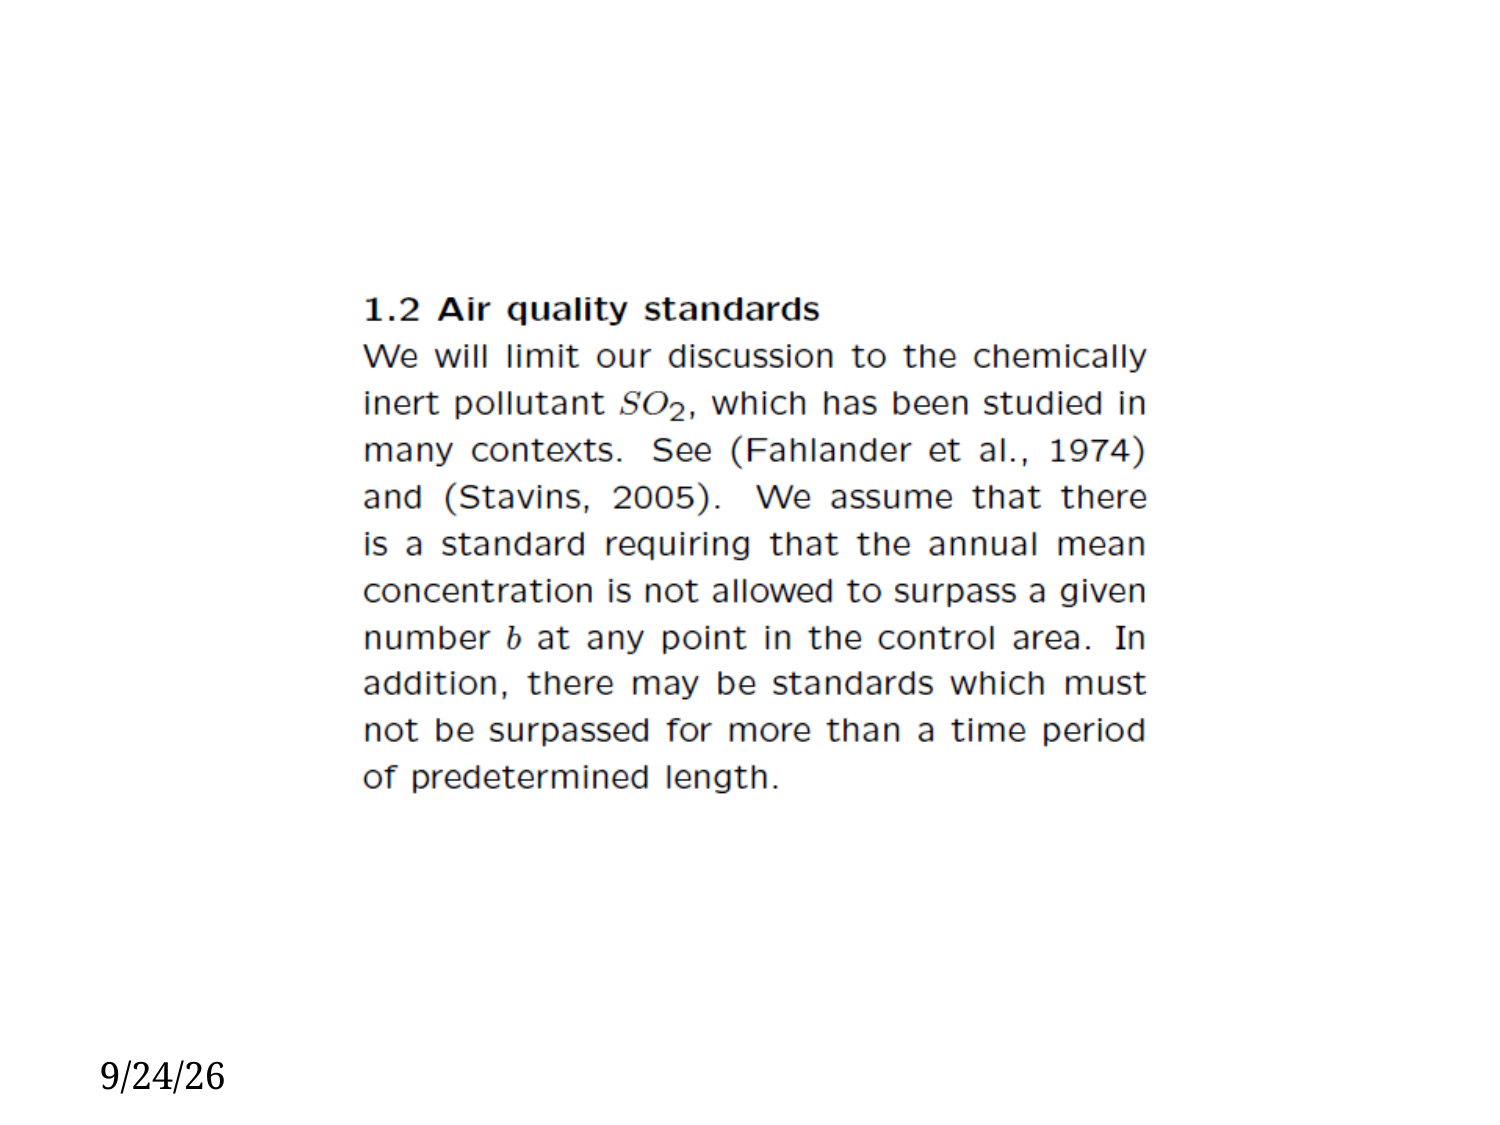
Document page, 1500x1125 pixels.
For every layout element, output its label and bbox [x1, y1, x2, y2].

picture [321, 235, 1179, 890]
